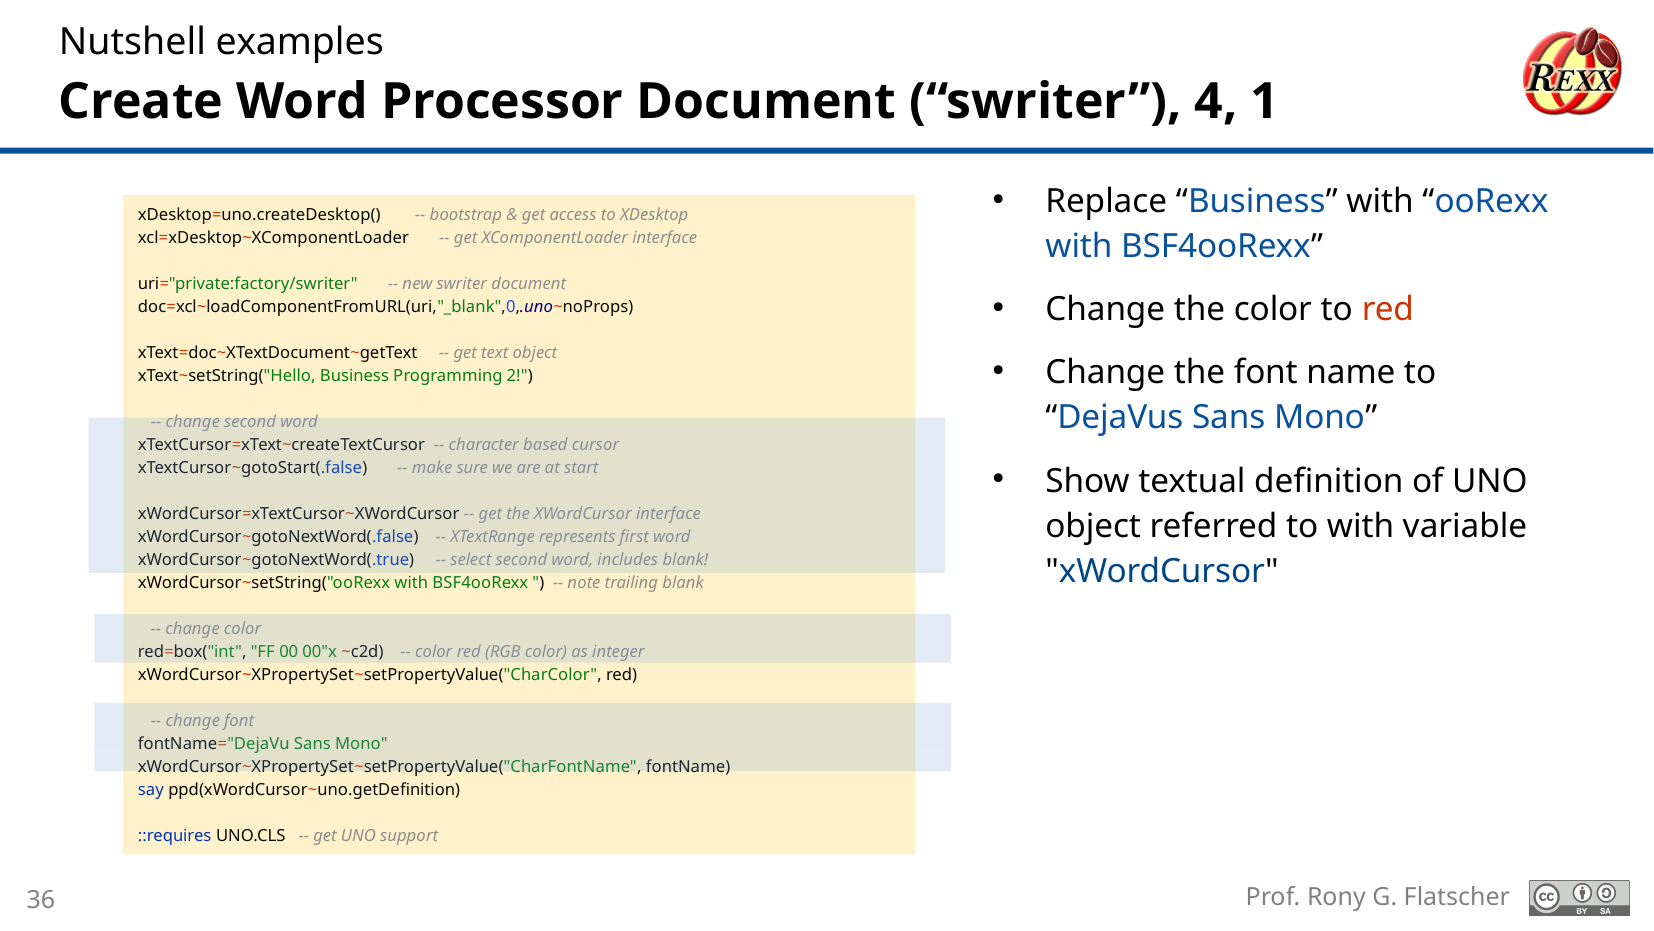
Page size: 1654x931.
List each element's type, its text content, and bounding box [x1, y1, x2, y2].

text_box xDesktop=uno.createDesktop() -- bootstrap & get access to XDesktop xcl=xDesktop~XComponentLoader -- get XComponentLoader interface uri="private:factory/swriter" -- new swriter document doc=xcl~loadComponentFromURL(uri,"_blank",0,.uno~noProps) xText=doc~XTextDocument~getText -- get text object xText~setString("Hello, Business Programming 2!") -- change second word xTextCursor=xText~createTextCursor -- character based cursor xTextCursor~gotoStart(.false) -- make sure we are at start xWordCursor=xTextCursor~XWordCursor -- get the XWordCursor interface xWordCursor~gotoNextWord(.false) -- XTextRange represents first word xWordCursor~gotoNextWord(.true) -- select second word, includes blank! xWordCursor~setString("ooRexx with BSF4ooRexx ") -- note trailing blank -- change color red=box("int", "FF 00 00"x ~c2d) -- color red (RGB color) as integer xWordCursor~XPropertySet~setPropertyValue("CharColor", red) -- change font fontName="DejaVu Sans Mono" xWordCursor~XPropertySet~setPropertyValue("CharFontName", fontName) say ppd(xWordCursor~uno.getDefinition) ::requires UNO.CLS -- get UNO support [123, 194, 916, 417]
text_box [88, 417, 945, 573]
title Nutshell examples Create Word Processor Document (“swriter”), 4, 1 [0, 0, 1625, 148]
list Replace “Business” with “ooRexx with BSF4ooRexx” Change the color to red Change the font name to “DejaVus Sans Mono” Show textual definition of UNO object referred to with variable "xWordCursor" [974, 177, 1577, 857]
text_box xDesktop=uno.createDesktop() -- bootstrap & get access to XDesktop xcl=xDesktop~XComponentLoader -- get XComponentLoader interface uri="private:factory/swriter" -- new swriter document doc=xcl~loadComponentFromURL(uri,"_blank",0,.uno~noProps) xText=doc~XTextDocument~getText -- get text object xText~setString("Hello, Business Programming 2!") -- change second word xTextCursor=xText~createTextCursor -- character based cursor xTextCursor~gotoStart(.false) -- make sure we are at start xWordCursor=xTextCursor~XWordCursor -- get the XWordCursor interface xWordCursor~gotoNextWord(.false) -- XTextRange represents first word xWordCursor~gotoNextWord(.true) -- select second word, includes blank! xWordCursor~setString("ooRexx with BSF4ooRexx ") -- note trailing blank -- change color red=box("int", "FF 00 00"x ~c2d) -- color red (RGB color) as integer xWordCursor~XPropertySet~setPropertyValue("CharColor", red) -- change font fontName="DejaVu Sans Mono" xWordCursor~XPropertySet~setPropertyValue("CharFontName", fontName) say ppd(xWordCursor~uno.getDefinition) ::requires UNO.CLS -- get UNO support [123, 772, 916, 819]
text_box xDesktop=uno.createDesktop() -- bootstrap & get access to XDesktop xcl=xDesktop~XComponentLoader -- get XComponentLoader interface uri="private:factory/swriter" -- new swriter document doc=xcl~loadComponentFromURL(uri,"_blank",0,.uno~noProps) xText=doc~XTextDocument~getText -- get text object xText~setString("Hello, Business Programming 2!") -- change second word xTextCursor=xText~createTextCursor -- character based cursor xTextCursor~gotoStart(.false) -- make sure we are at start xWordCursor=xTextCursor~XWordCursor -- get the XWordCursor interface xWordCursor~gotoNextWord(.false) -- XTextRange represents first word xWordCursor~gotoNextWord(.true) -- select second word, includes blank! xWordCursor~setString("ooRexx with BSF4ooRexx ") -- note trailing blank -- change color red=box("int", "FF 00 00"x ~c2d) -- color red (RGB color) as integer xWordCursor~XPropertySet~setPropertyValue("CharColor", red) -- change font fontName="DejaVu Sans Mono" xWordCursor~XPropertySet~setPropertyValue("CharFontName", fontName) say ppd(xWordCursor~uno.getDefinition) ::requires UNO.CLS -- get UNO support [123, 663, 916, 702]
text_box [94, 614, 951, 663]
text_box [94, 702, 951, 772]
text_box xDesktop=uno.createDesktop() -- bootstrap & get access to XDesktop xcl=xDesktop~XComponentLoader -- get XComponentLoader interface uri="private:factory/swriter" -- new swriter document doc=xcl~loadComponentFromURL(uri,"_blank",0,.uno~noProps) xText=doc~XTextDocument~getText -- get text object xText~setString("Hello, Business Programming 2!") -- change second word xTextCursor=xText~createTextCursor -- character based cursor xTextCursor~gotoStart(.false) -- make sure we are at start xWordCursor=xTextCursor~XWordCursor -- get the XWordCursor interface xWordCursor~gotoNextWord(.false) -- XTextRange represents first word xWordCursor~gotoNextWord(.true) -- select second word, includes blank! xWordCursor~setString("ooRexx with BSF4ooRexx ") -- note trailing blank -- change color red=box("int", "FF 00 00"x ~c2d) -- color red (RGB color) as integer xWordCursor~XPropertySet~setPropertyValue("CharColor", red) -- change font fontName="DejaVu Sans Mono" xWordCursor~XPropertySet~setPropertyValue("CharFontName", fontName) say ppd(xWordCursor~uno.getDefinition) ::requires UNO.CLS -- get UNO support [123, 573, 916, 614]
